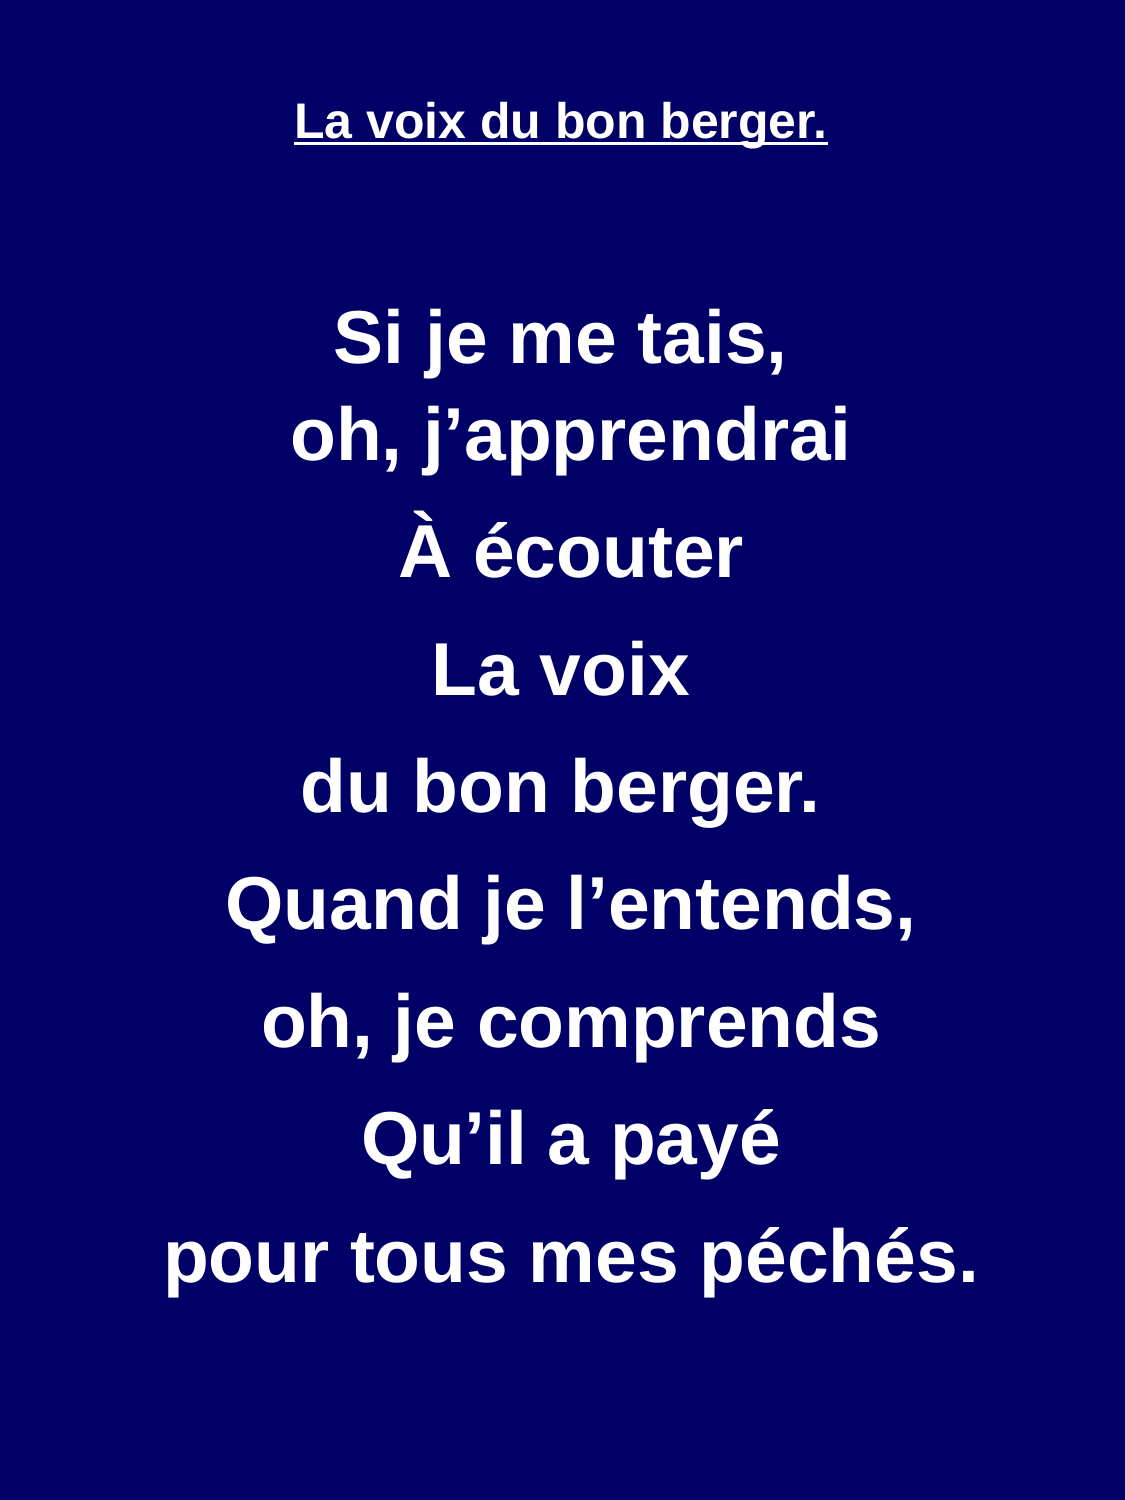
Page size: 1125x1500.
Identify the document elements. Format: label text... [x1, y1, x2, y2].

text_box La voix du bon berger. Si je me tais, oh, j’apprendrai À écouter La voix du bon berger. Quand je l’entends, oh, je comprends Qu’il a payé pour tous mes péchés. [11, 35, 1111, 1441]
